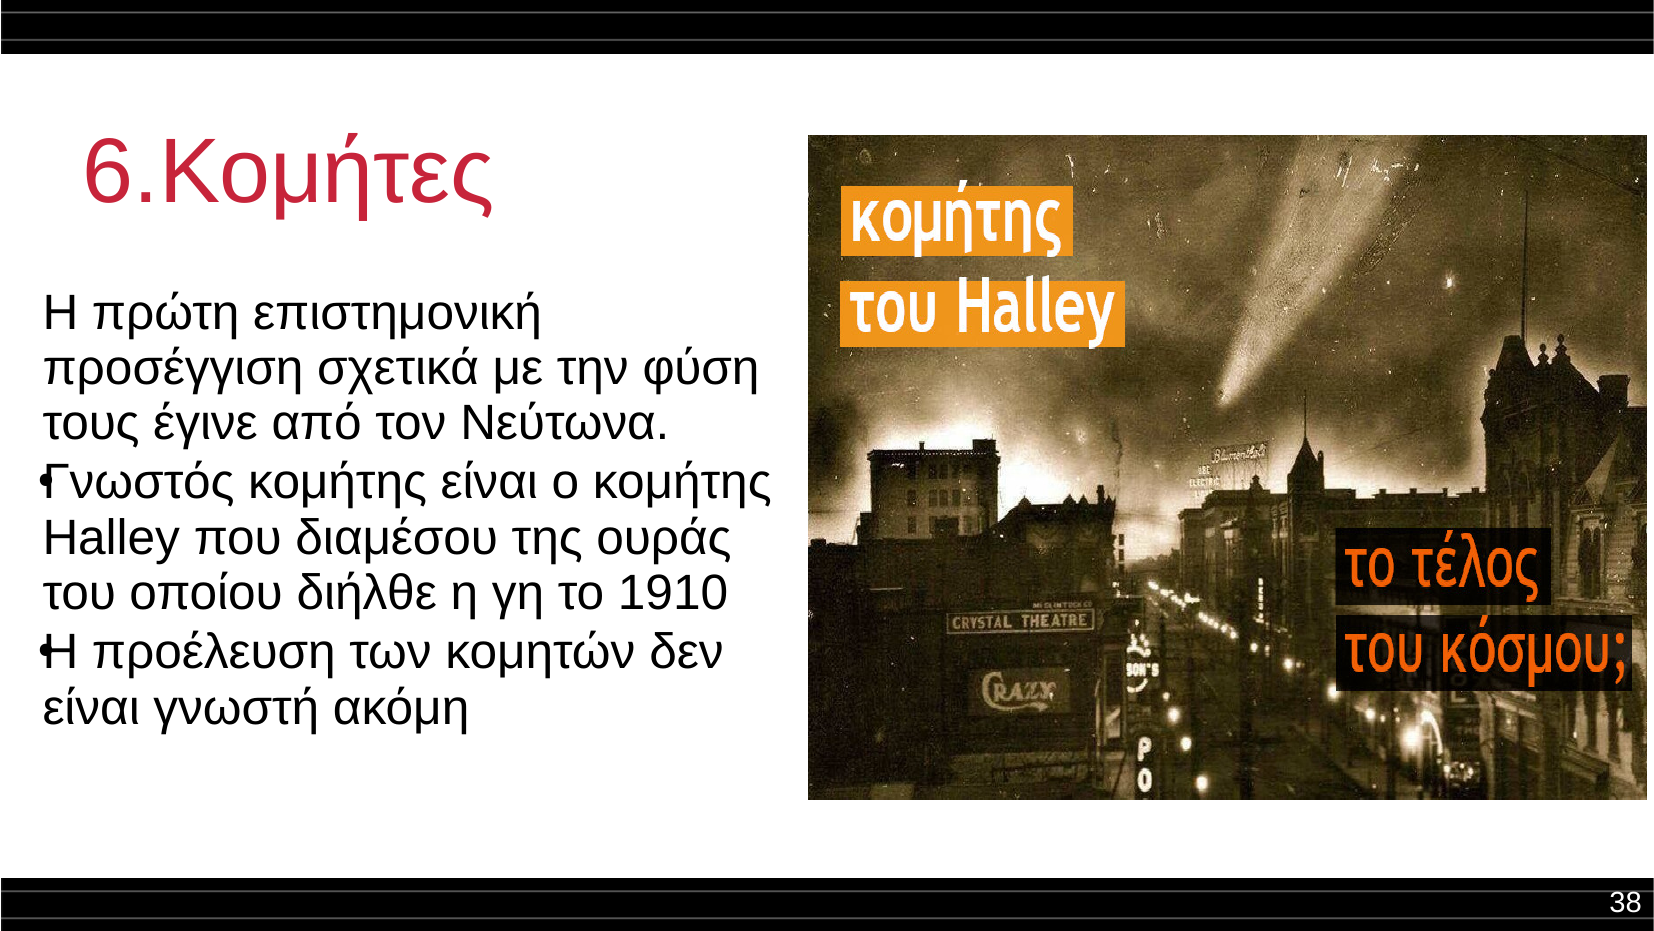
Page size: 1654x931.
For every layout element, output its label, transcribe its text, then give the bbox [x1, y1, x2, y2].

picture [808, 135, 1647, 800]
list Η πρώτη επιστημονική προσέγγιση σχετικά με την φύση τους έγινε από τον Νεύτωνα. Γνωστός κομήτης είναι ο κομήτης Halley που διαμέσου της ουράς του οποίου διήλθε η γη το 1910 Η προέλευση των κομητών δεν είναι γνωστή ακόμη [37, 225, 809, 826]
picture [1, 878, 1654, 931]
title 6.Κομήτες [82, 92, 1571, 225]
picture [1, 0, 1654, 54]
